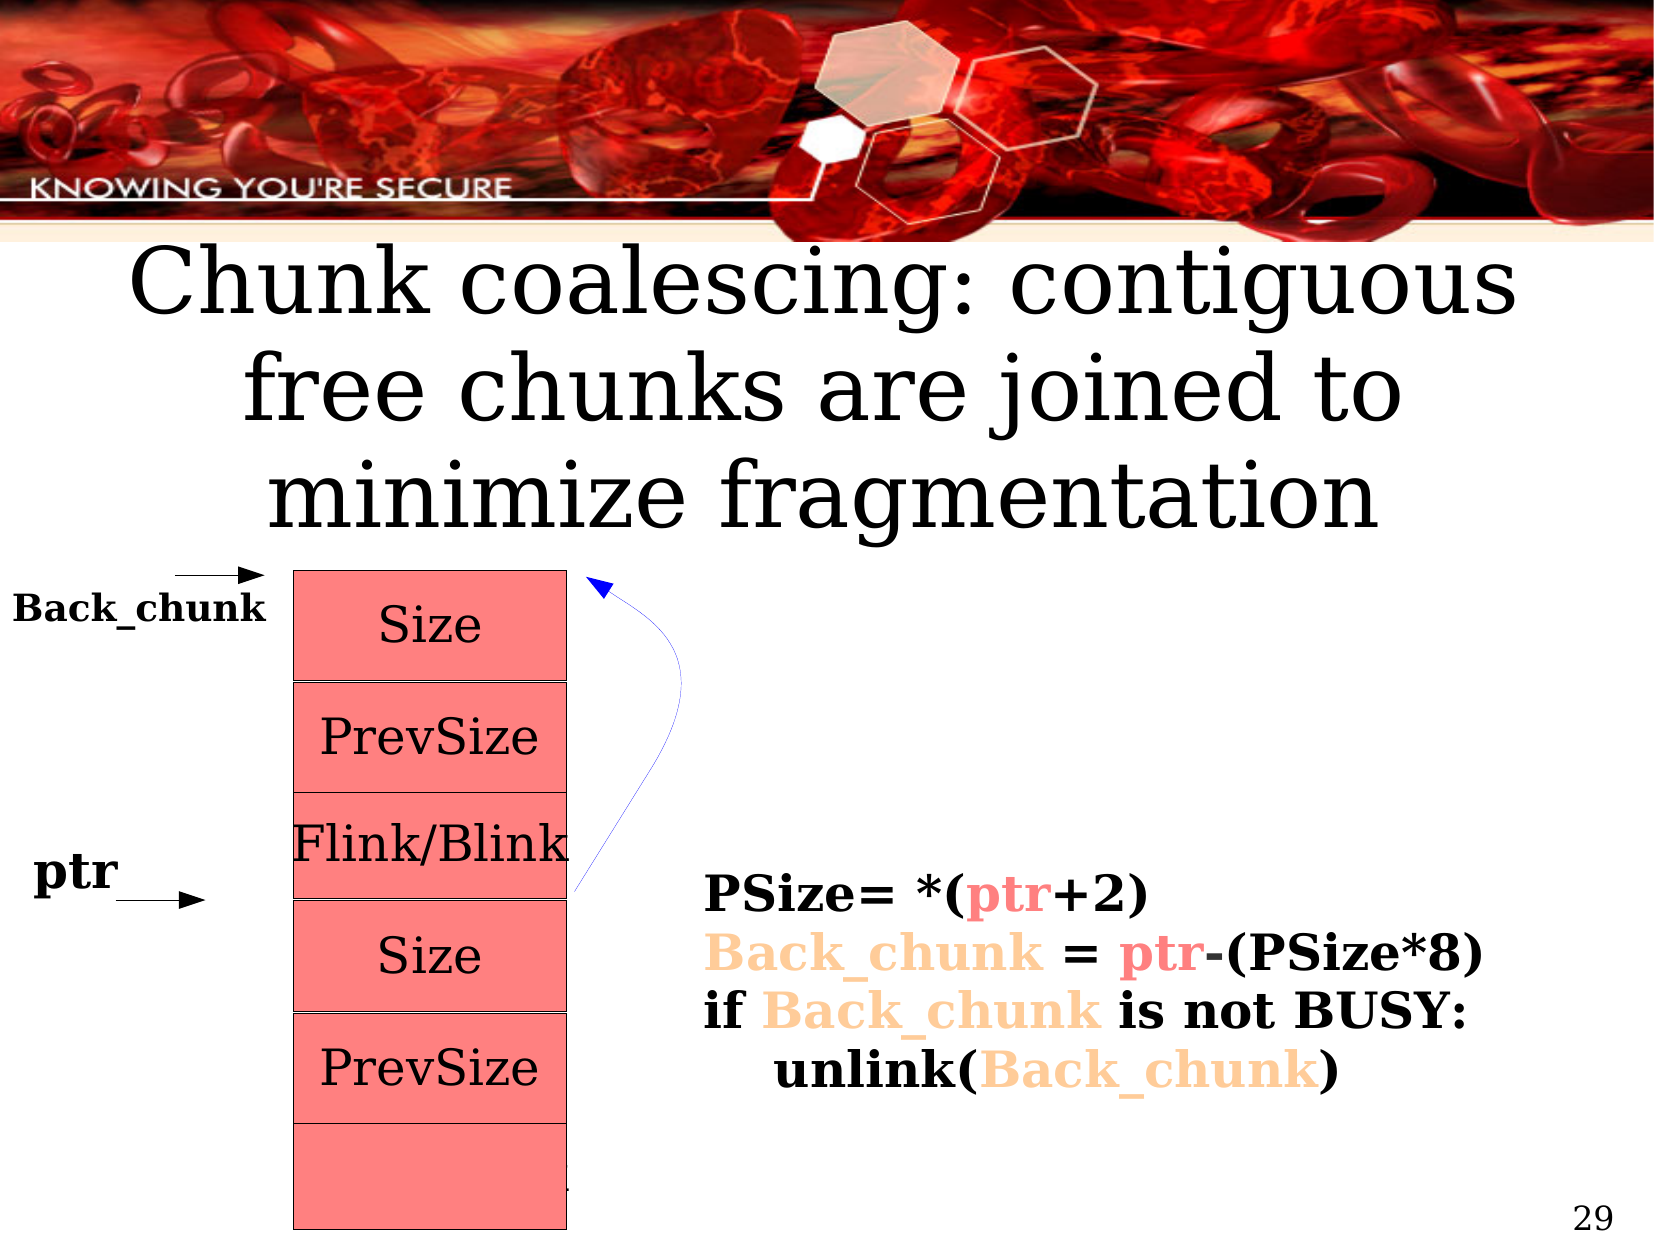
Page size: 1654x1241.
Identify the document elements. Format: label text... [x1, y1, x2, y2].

text_box Size [293, 570, 567, 681]
text_box Flink/Blink [293, 793, 567, 899]
text_box Size [293, 900, 567, 1012]
text_box PrevSize [293, 1013, 567, 1124]
text_box [293, 1124, 567, 1230]
text_box PrevSize [293, 682, 567, 793]
text_box Flink/Blink [555, 838, 567, 858]
text_box PSize= *(ptr+2) Back_chunk = ptr-(PSize*8) if Back_chunk is not BUSY: unlink(Back_chunk) [703, 864, 1524, 1100]
text_box ptr [34, 841, 124, 901]
text_box Back_chunk [11, 586, 283, 631]
title Chunk coalescing: contiguous free chunks are joined to minimize fragmentation [118, 227, 1531, 550]
picture [0, 0, 1654, 242]
